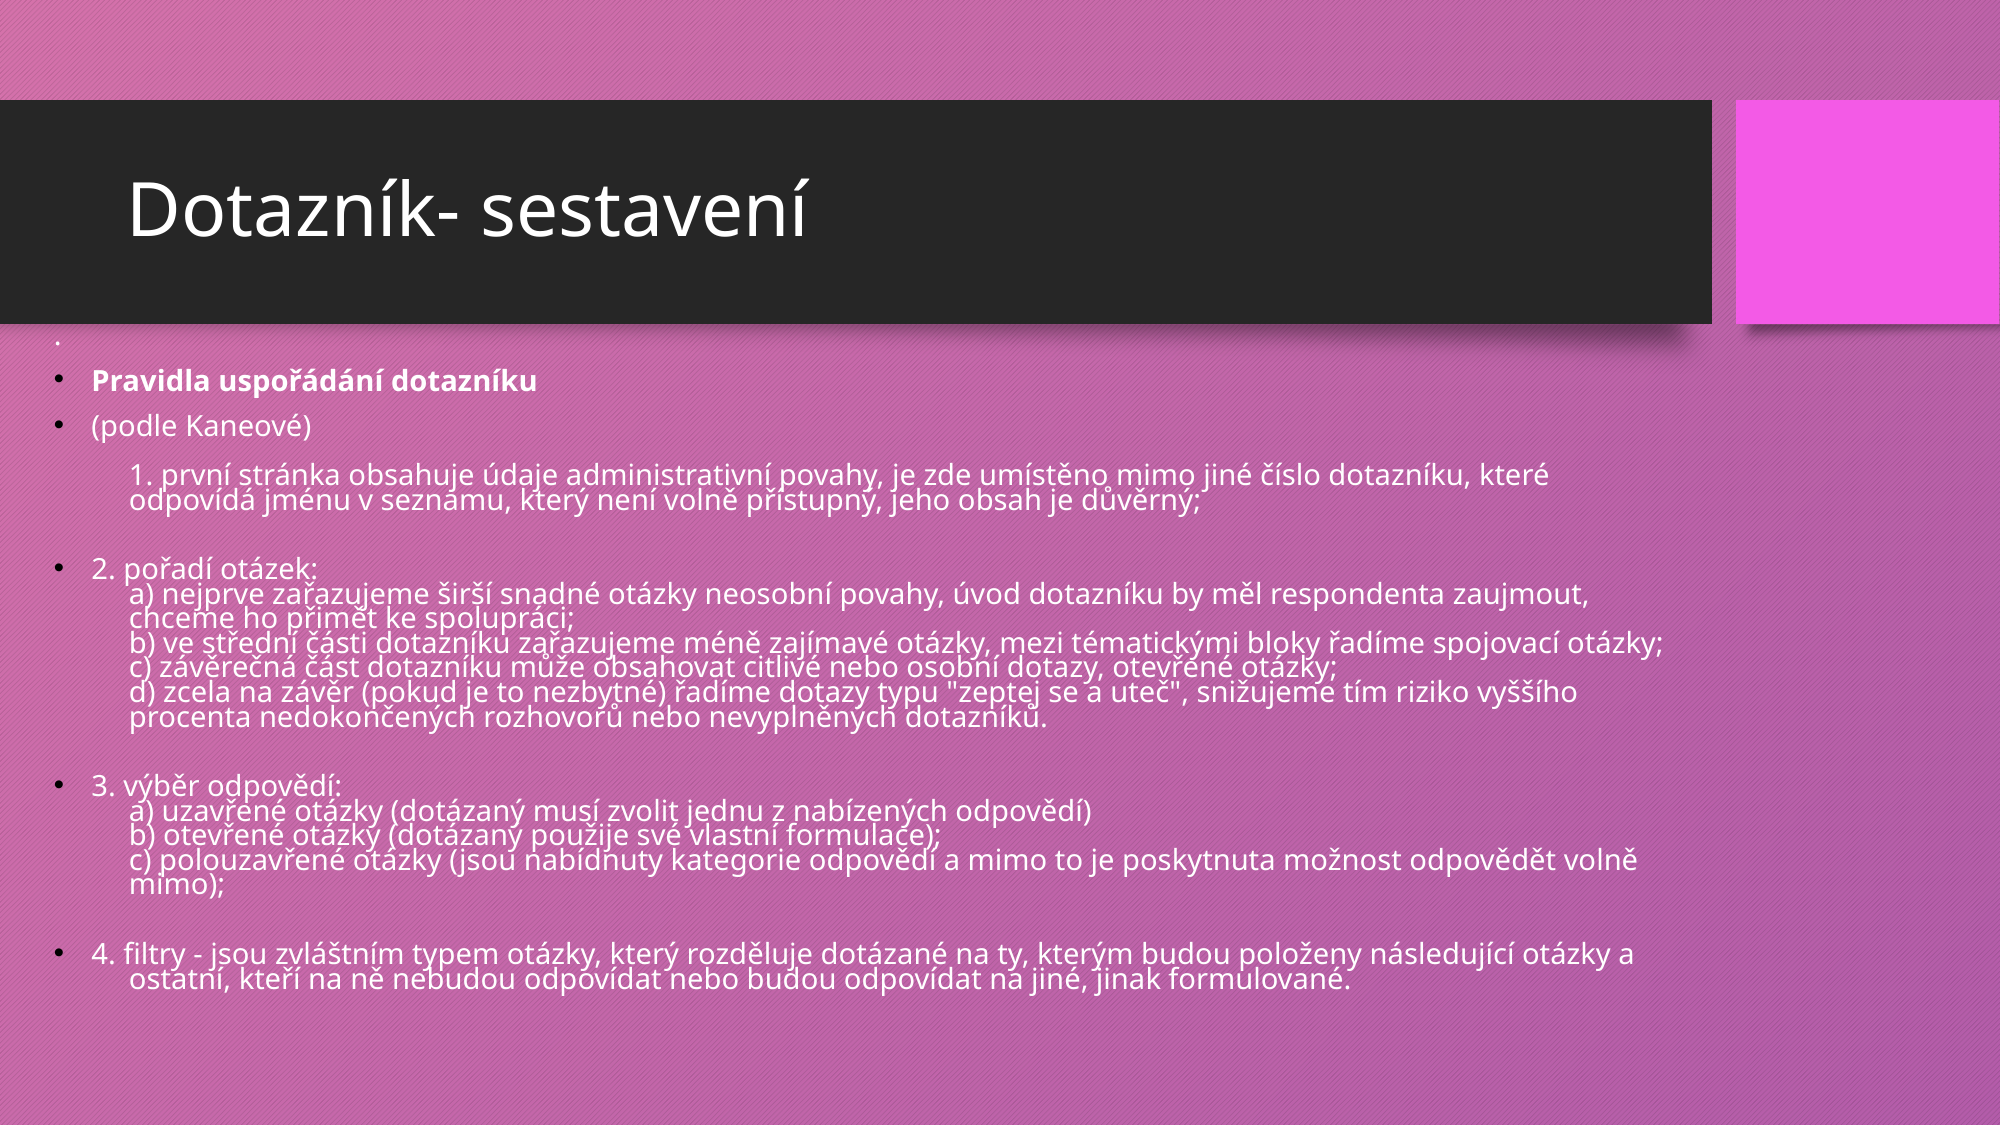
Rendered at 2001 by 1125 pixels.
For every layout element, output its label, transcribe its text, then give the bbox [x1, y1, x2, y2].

title Dotazník- sestavení [111, 123, 1689, 301]
list . Pravidla uspořádání dotazníku (podle Kaneové) 1. první stránka obsahuje údaje administrativní povahy, je zde umístěno mimo jiné číslo dotazníku, které odpovídá jménu v seznamu, který není volně přístupný, jeho obsah je důvěrný; 2. pořadí otázek: a) nejprve zařazujeme širší snadné otázky neosobní povahy, úvod dotazníku by měl respondenta zaujmout, chceme ho přimět ke spolupráci; b) ve střední části dotazníku zařazujeme méně zajímavé otázky, mezi tématickými bloky řadíme spojovací otázky; c) závěrečná část dotazníku může obsahovat citlivé nebo osobní dotazy, otevřené otázky; d) zcela na závěr (pokud je to nezbytné) řadíme dotazy typu "zeptej se a uteč", snižujeme tím riziko vyššího procenta nedokončených rozhovorů nebo nevyplněných dotazníků. 3. výběr odpovědí: a) uzavřené otázky (dotázaný musí zvolit jednu z nabízených odpovědí) b) otevřené otázky (dotázaný použije své vlastní formulace); c) polouzavřené otázky (jsou nabídnuty kategorie odpovědí a mimo to je poskytnuta možnost odpovědět volně mimo); 4. filtry - jsou zvláštním typem otázky, který rozděluje dotázané na ty, kterým budou položeny následující otázky a ostatní, kteří na ně nebudou odpovídat nebo budou odpovídat na jiné, jinak formulované. [38, 318, 1689, 1125]
